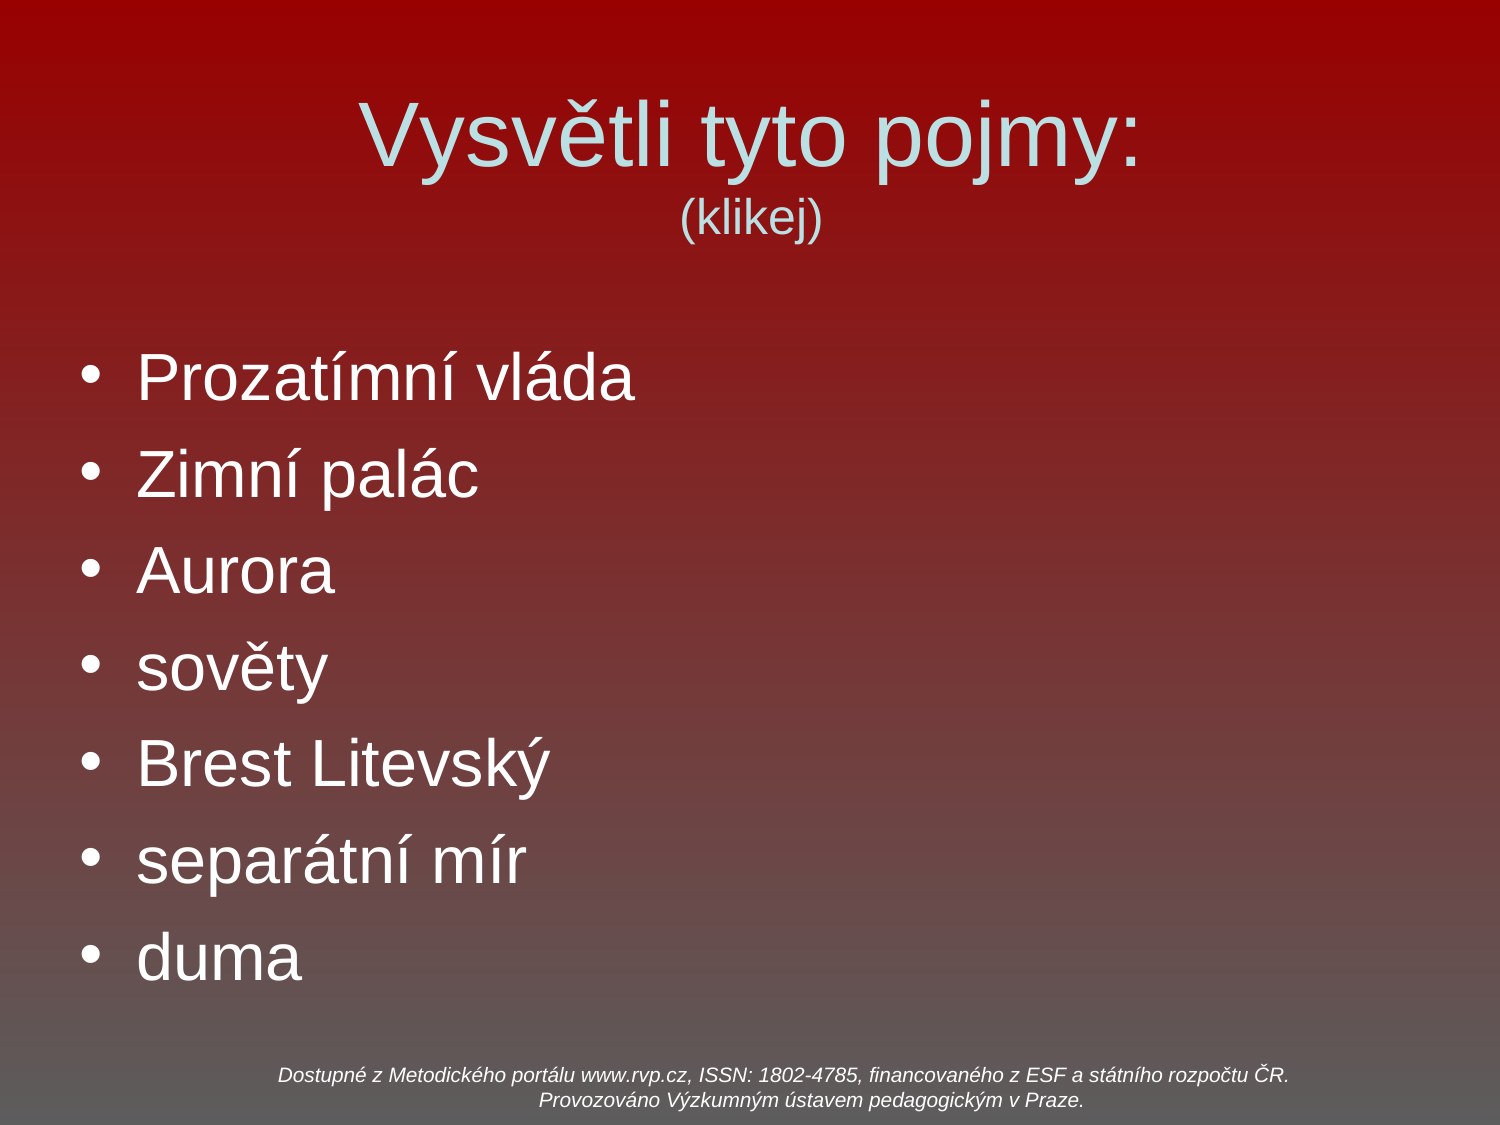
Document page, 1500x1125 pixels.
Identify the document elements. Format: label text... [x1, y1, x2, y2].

title Vysvětli tyto pojmy: (klikej) [76, 66, 1427, 254]
list Prozatímní vláda Zimní palác Aurora sověty Brest Litevský separátní mír duma [64, 326, 1415, 1069]
text_box Dostupné z Metodického portálu www.rvp.cz, ISSN: 1802-4785, financovaného z ESF a státního rozpočtu ČR. Provozováno Výzkumným ústavem pedagogickým v Praze. [206, 1054, 1367, 1120]
